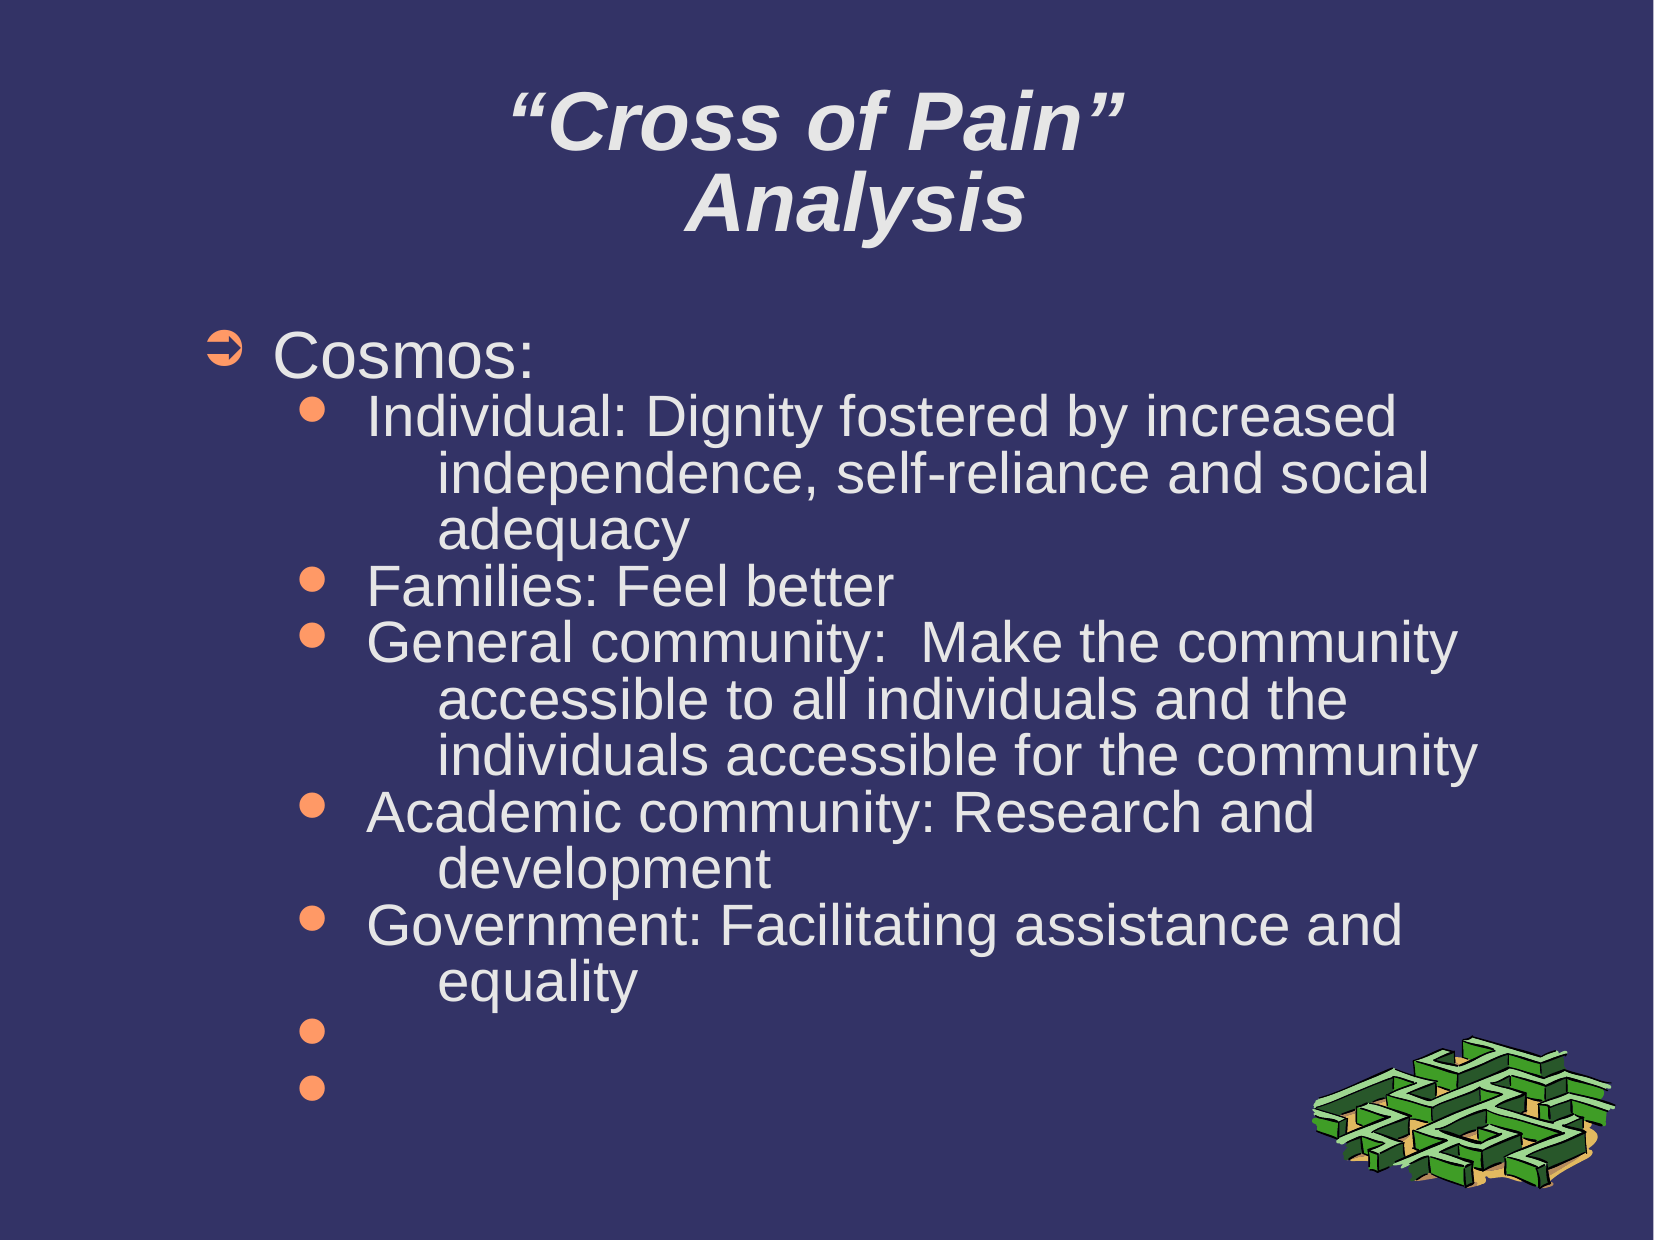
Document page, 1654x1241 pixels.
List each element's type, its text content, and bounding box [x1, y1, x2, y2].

title “Cross of Pain” Analysis [121, 63, 1534, 271]
list Cosmos: Individual: Dignity fostered by increased independence, self-reliance and social adequacy Families: Feel better General community: Make the community accessible to all individuals and the individuals accessible for the community Academic community: Research and development Government: Facilitating assistance and equality [178, 326, 1569, 1108]
